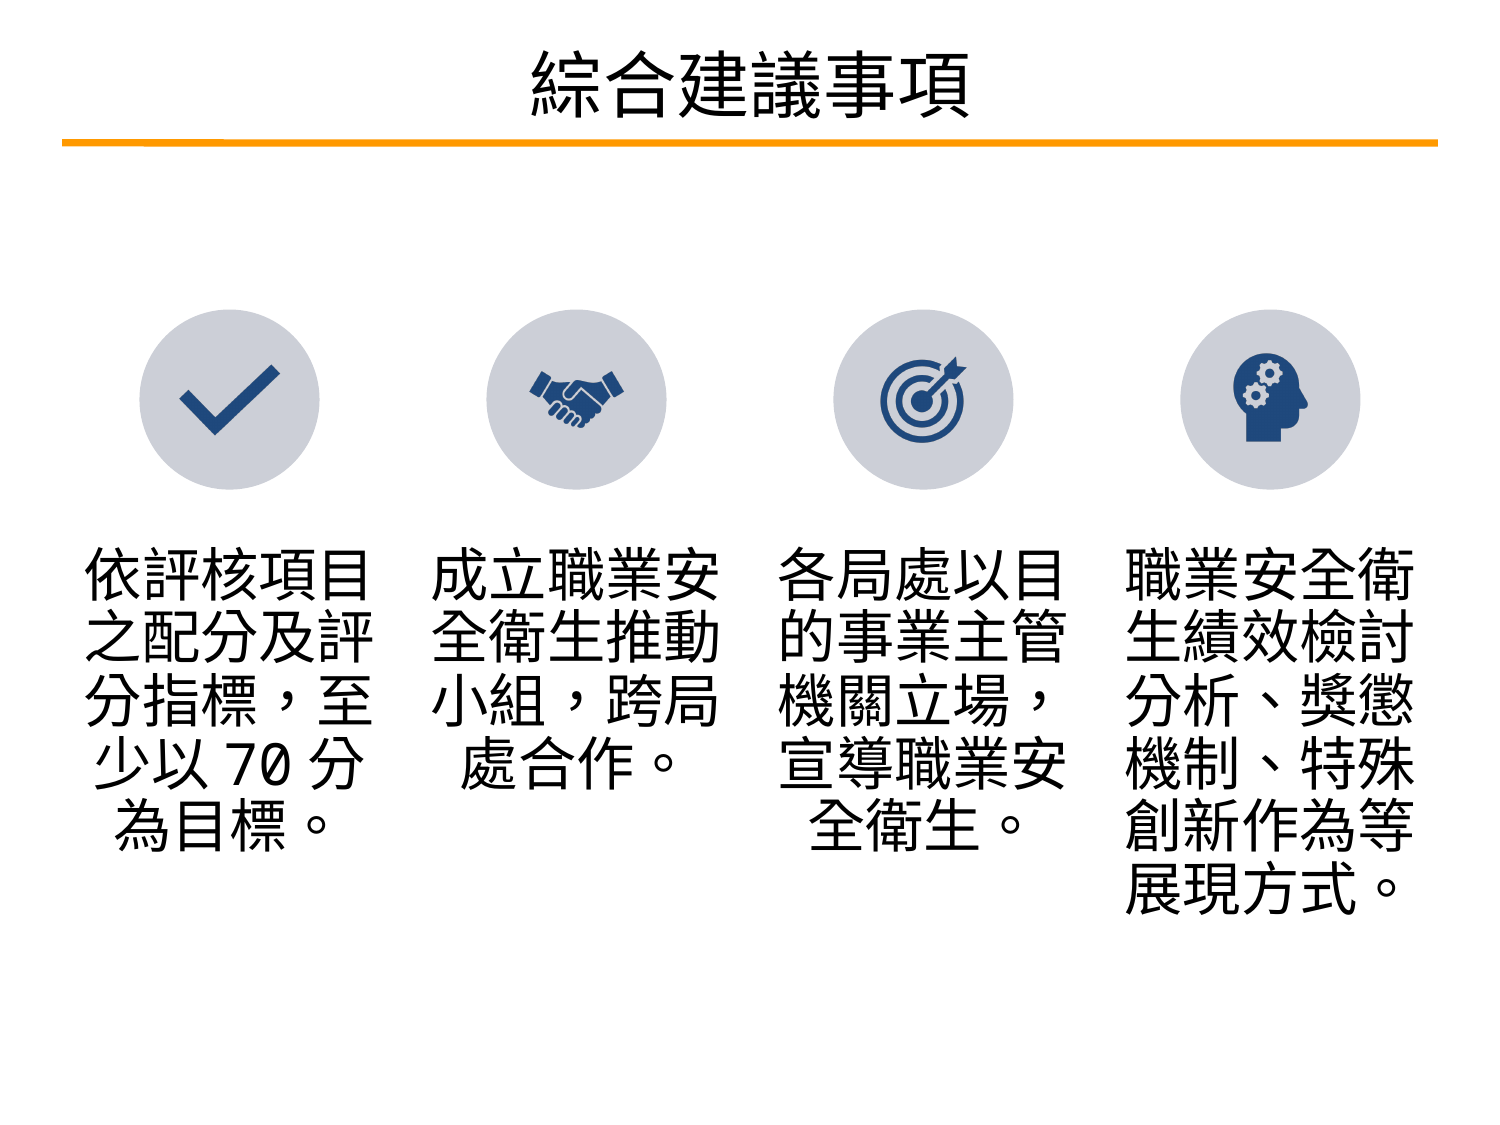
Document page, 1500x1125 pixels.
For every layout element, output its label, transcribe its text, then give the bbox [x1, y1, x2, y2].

text_box [139, 309, 320, 490]
text_box 成立職業安全衛生推動小組，跨局處合作。 [428, 545, 725, 958]
title 綜合建議事項 [75, 30, 1425, 135]
text_box 依評核項目之配分及評分指標，至少以70分為目標。 [81, 545, 378, 958]
text_box [1180, 309, 1361, 490]
text_box 職業安全衛生績效檢討分析、獎懲機制、特殊創新作為等展現方式。 [1122, 545, 1418, 958]
text_box [833, 309, 1014, 490]
text_box 各局處以目的事業主管機關立場，宣導職業安全衛生。 [775, 545, 1072, 958]
text_box [486, 309, 667, 490]
